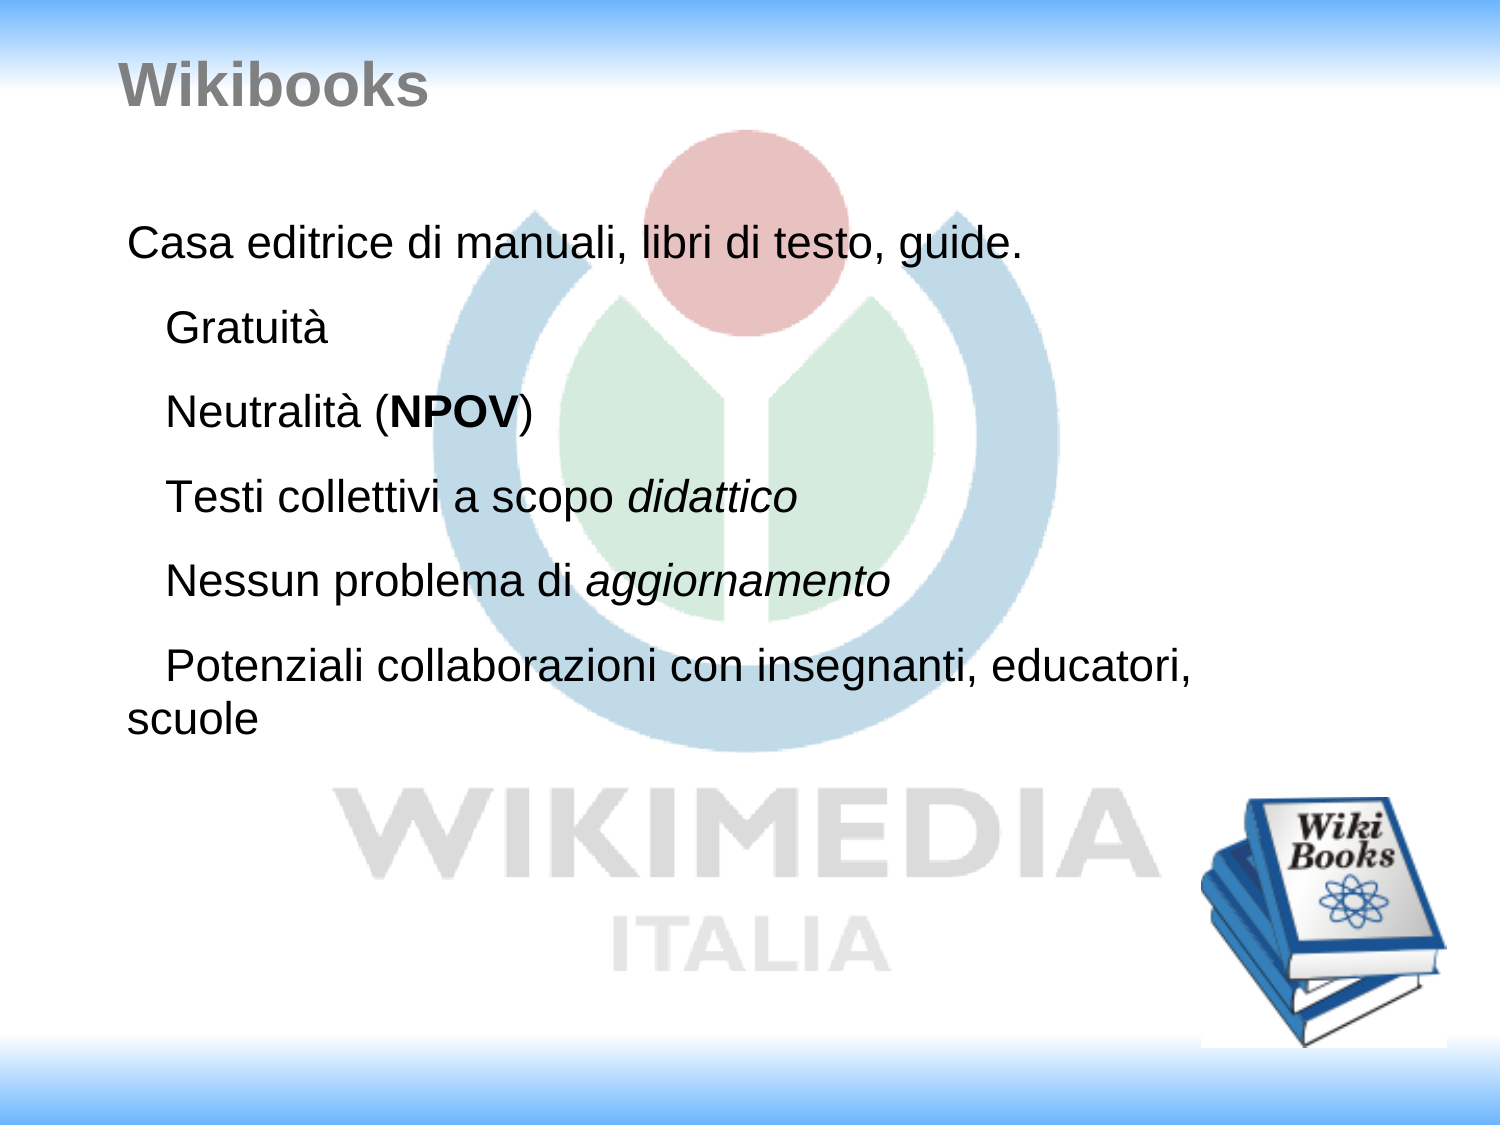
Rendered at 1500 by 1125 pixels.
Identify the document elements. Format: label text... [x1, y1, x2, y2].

text_box [0, 0, 1500, 91]
picture [75, 91, 1447, 1048]
text_box Wikibooks [118, 50, 1479, 120]
text_box [0, 1034, 1500, 1125]
text_box Casa editrice di manuali, libri di testo, guide. Gratuità Neutralità (NPOV) Testi collettivi a scopo didattico Nessun problema di aggiornamento Potenziali collaborazioni con insegnanti, educatori, scuole [112, 207, 1264, 753]
